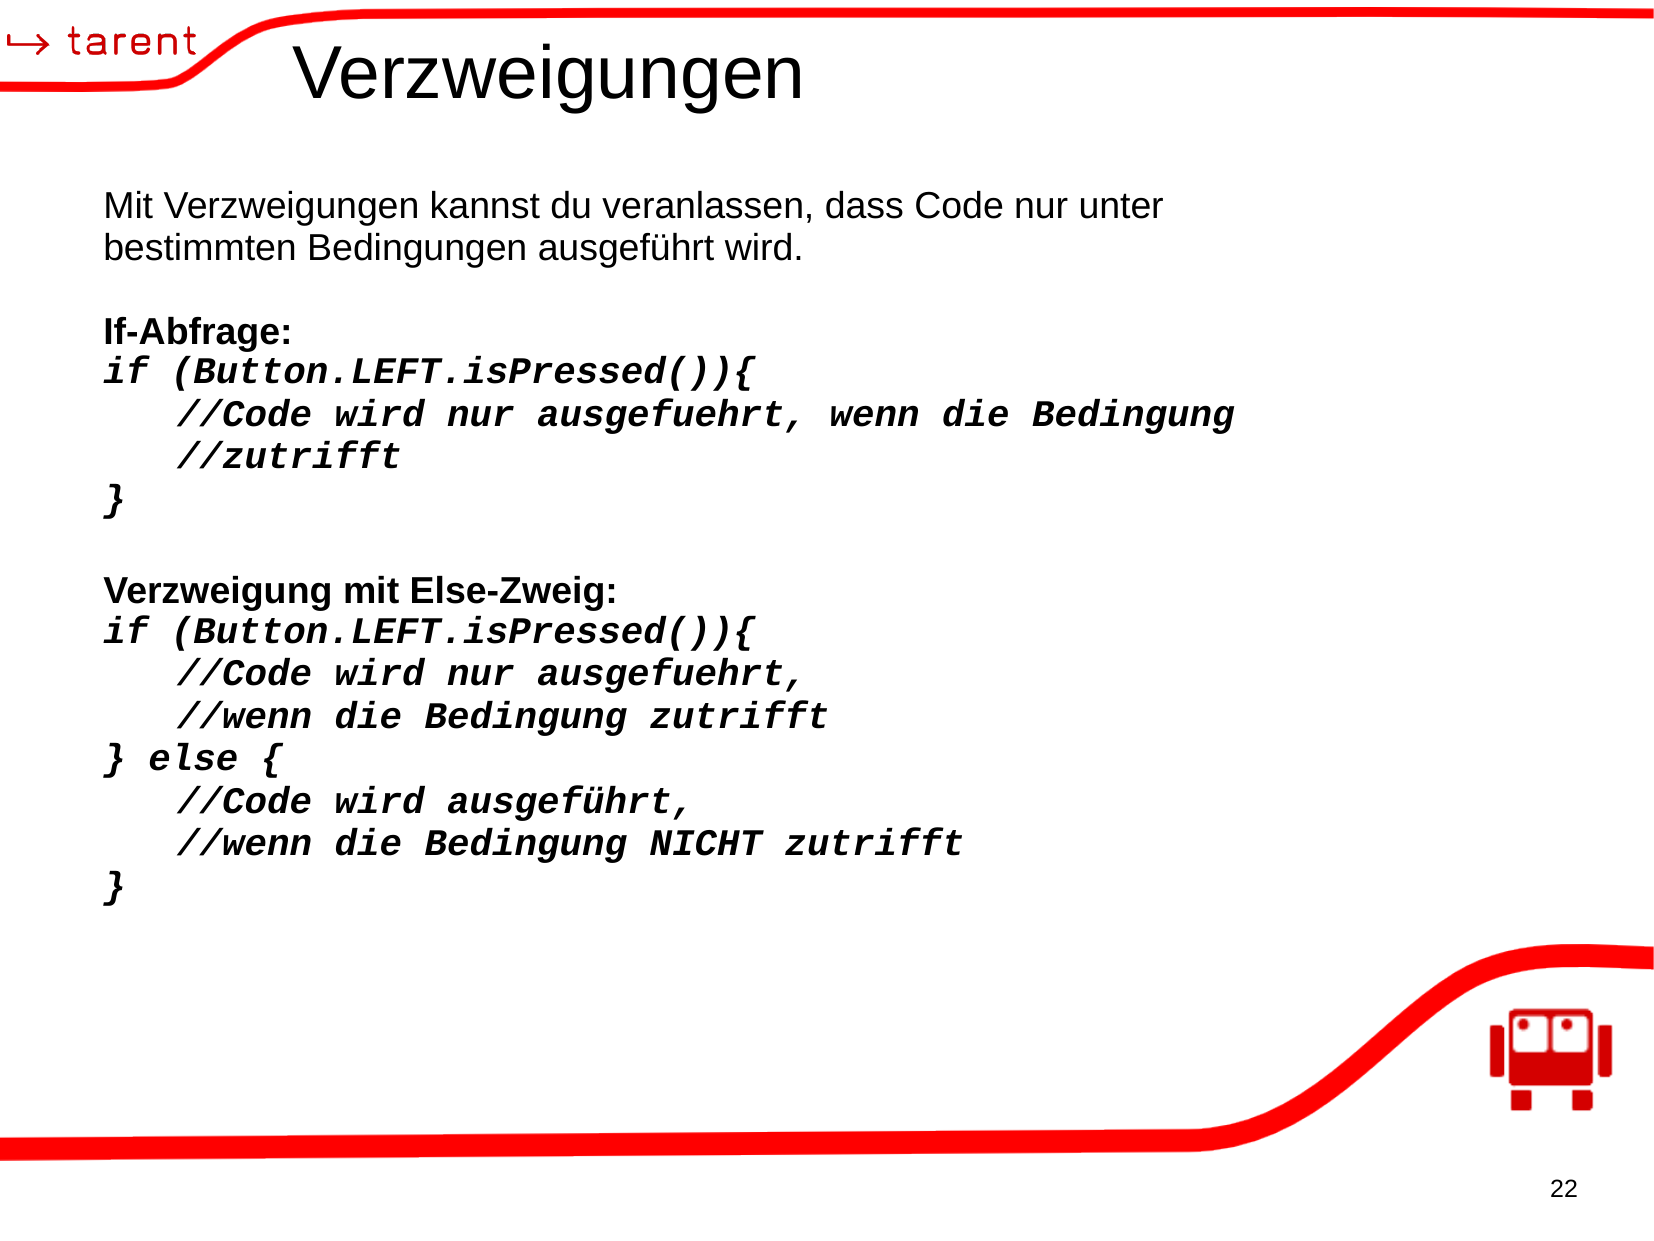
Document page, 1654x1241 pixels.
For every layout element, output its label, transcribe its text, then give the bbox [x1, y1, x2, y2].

text_box Mit Verzweigungen kannst du veranlassen, dass Code nur unter bestimmten Bedingungen ausgeführt wird. If-Abfrage: if (Button.LEFT.isPressed()){ //Code wird nur ausgefuehrt, wenn die Bedingung //zutrifft } Verzweigung mit Else-Zweig: if (Button.LEFT.isPressed()){ //Code wird nur ausgefuehrt, //wenn die Bedingung zutrifft } else { //Code wird ausgeführt, //wenn die Bedingung NICHT zutrifft } [88, 177, 1329, 959]
picture [0, 7, 1654, 92]
picture [0, 944, 1654, 1161]
text_box Verzweigungen [277, 23, 1654, 142]
